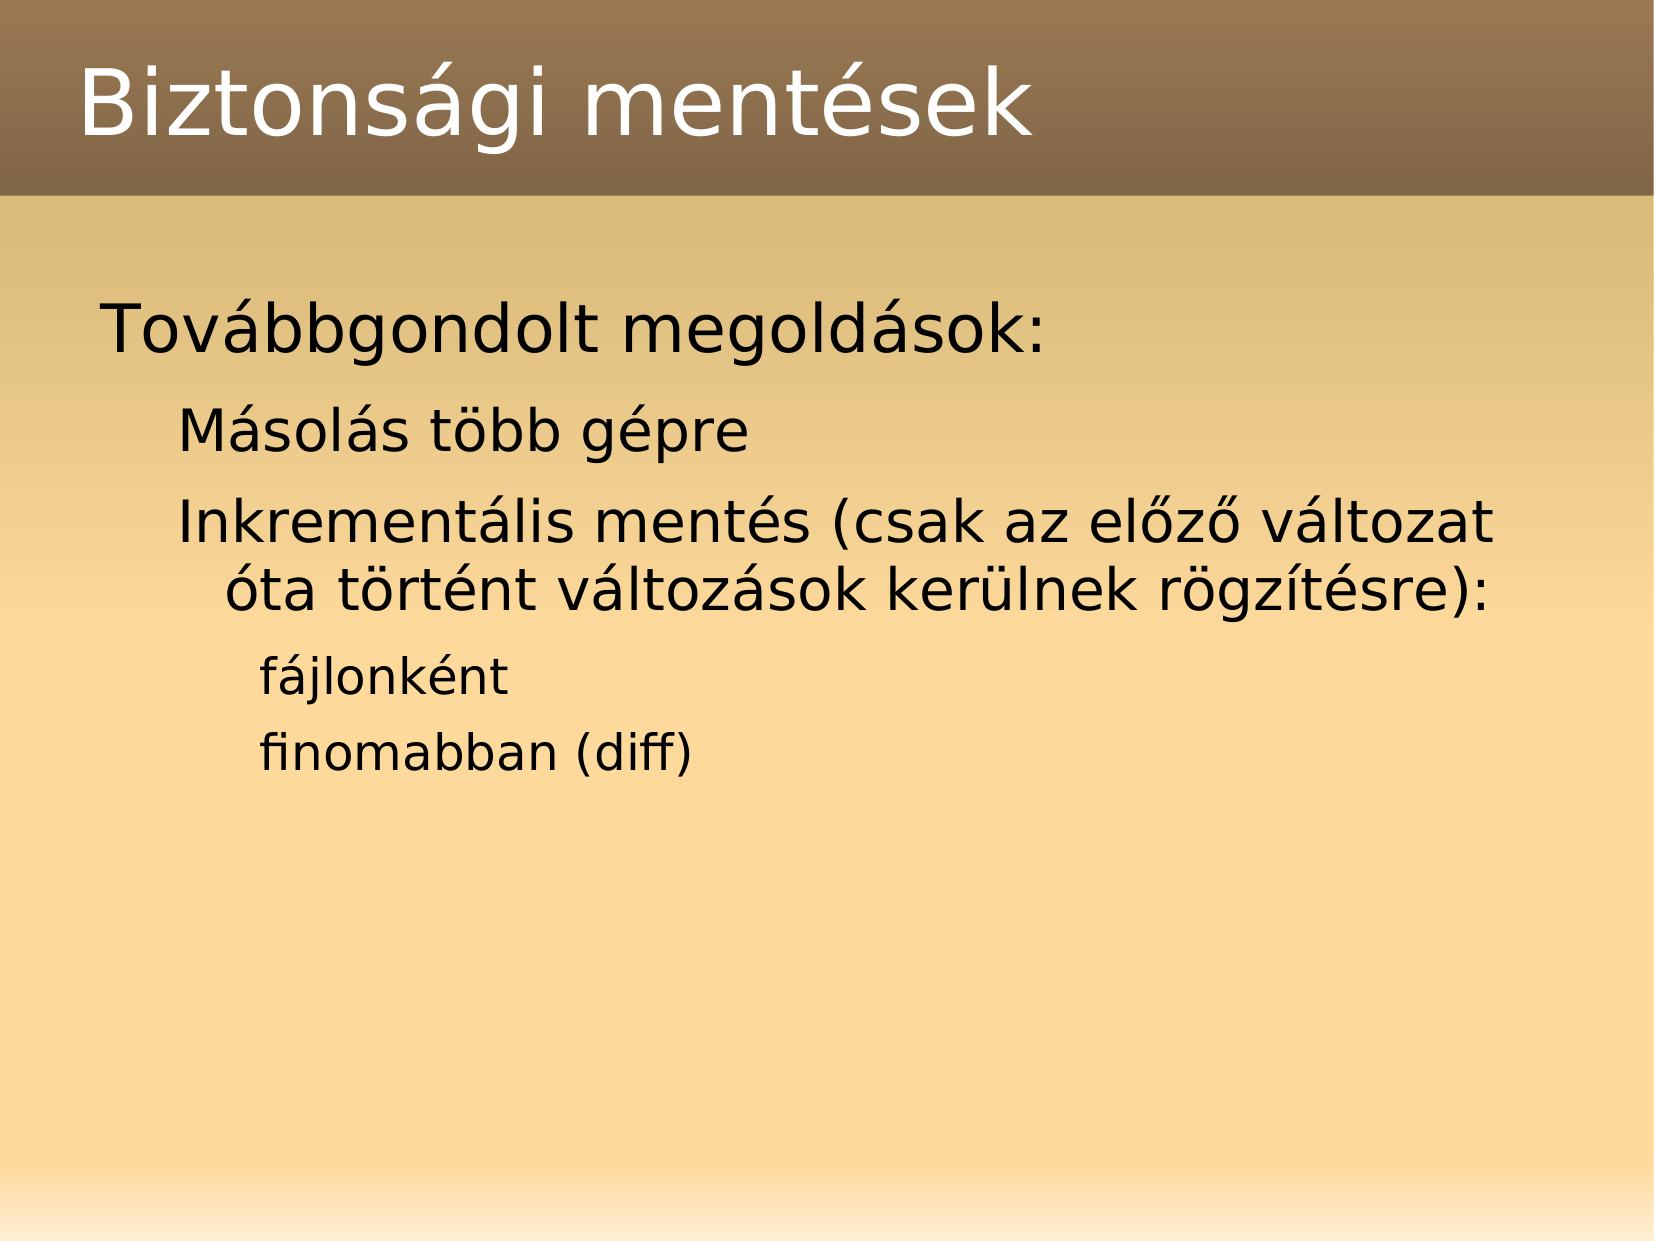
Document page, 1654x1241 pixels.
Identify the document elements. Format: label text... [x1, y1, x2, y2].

title Biztonsági mentések [76, 7, 1565, 200]
list Továbbgondolt megoldások: Másolás több gépre Inkrementális mentés (csak az előző változat óta történt változások kerülnek rögzítésre): fájlonként finomabban (diff) [82, 290, 1571, 1094]
picture [0, 0, 1654, 1241]
